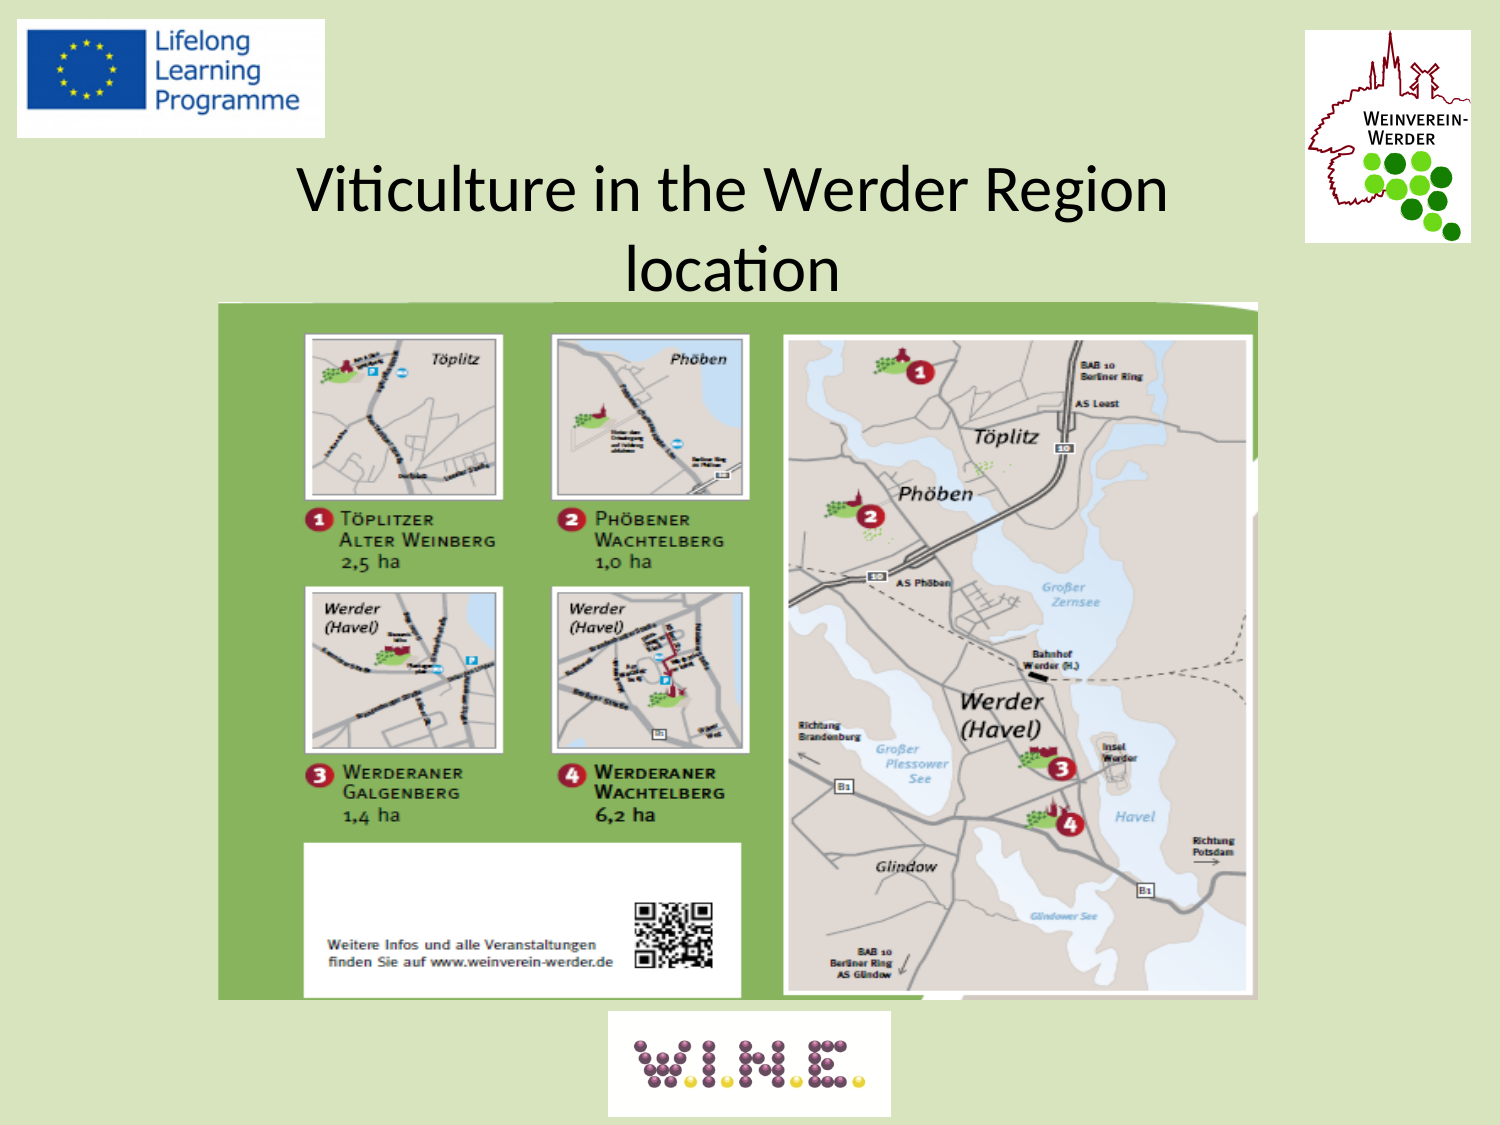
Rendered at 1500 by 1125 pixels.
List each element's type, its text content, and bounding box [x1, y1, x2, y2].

picture [17, 19, 325, 138]
picture [1305, 30, 1471, 243]
text_box Viticulture in the Werder Region location [88, 137, 1378, 303]
picture [608, 1011, 891, 1117]
picture [218, 302, 1258, 1000]
